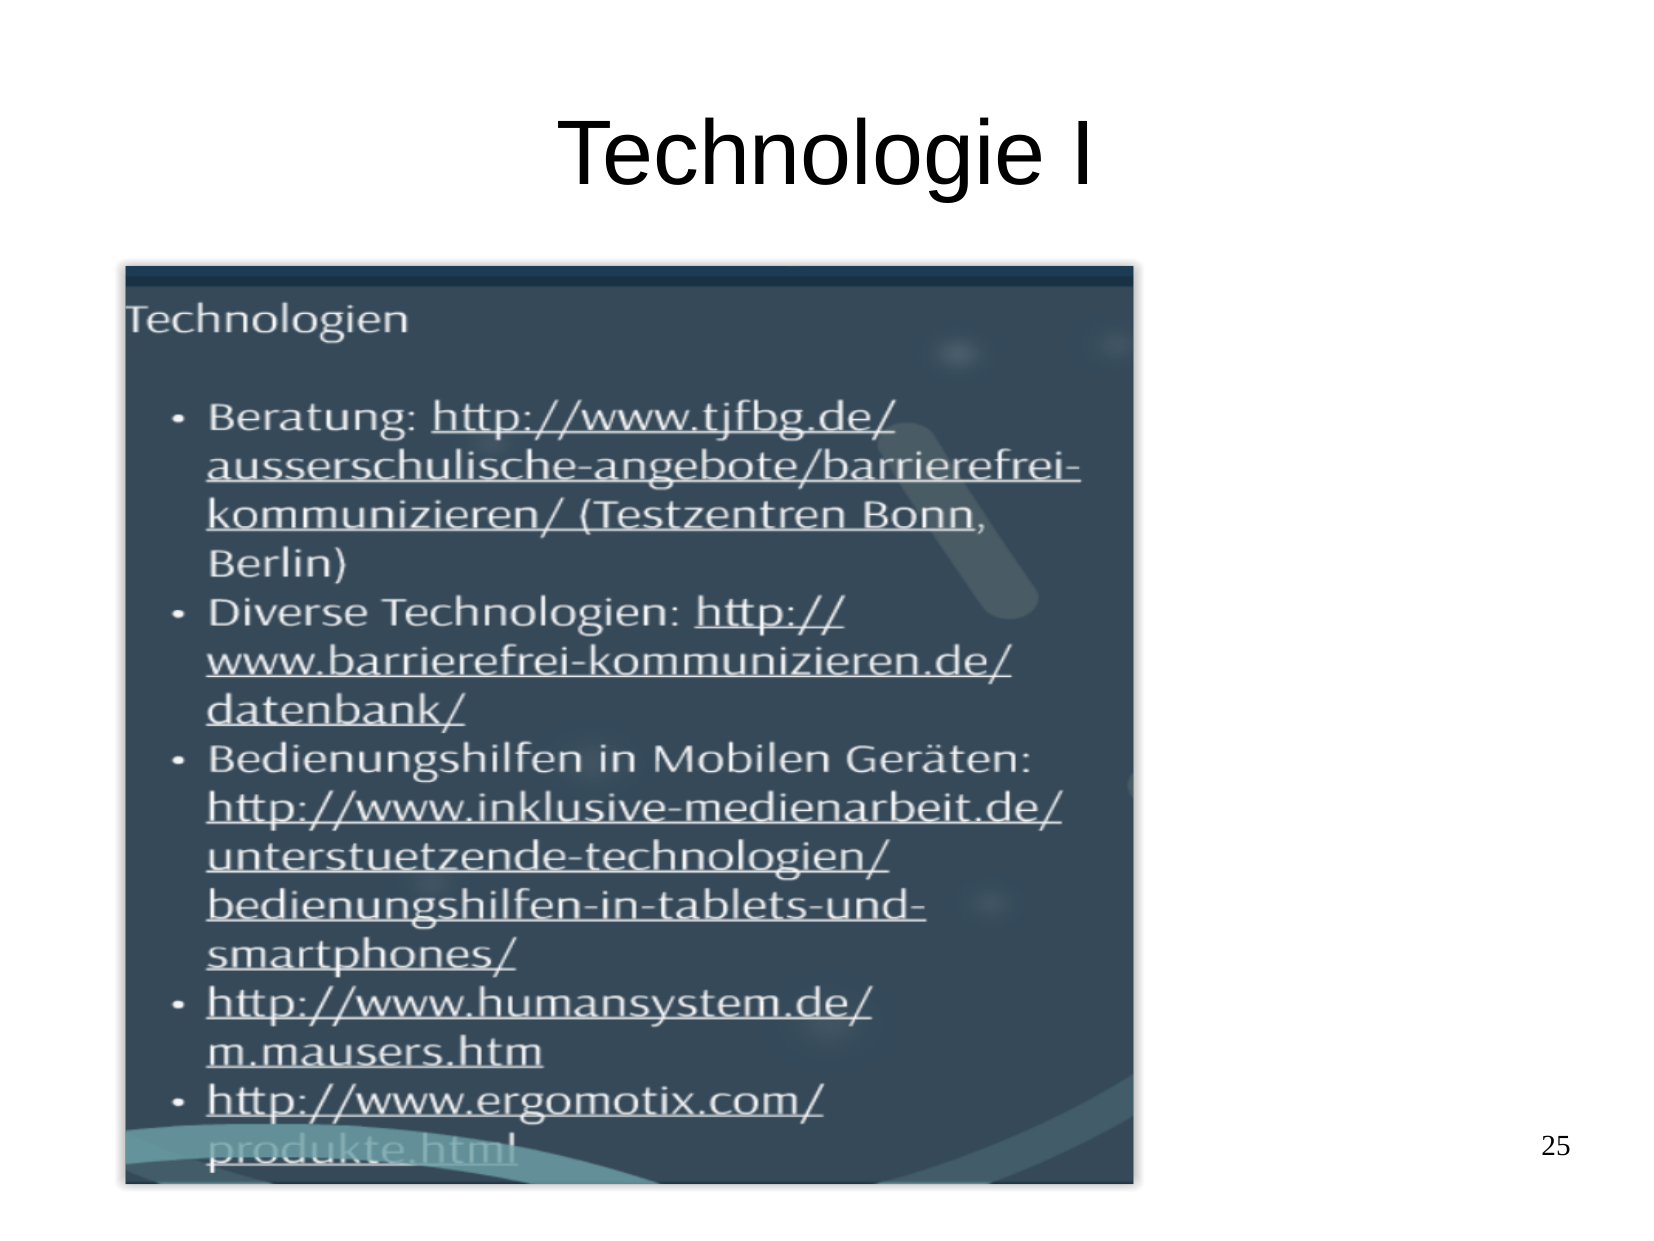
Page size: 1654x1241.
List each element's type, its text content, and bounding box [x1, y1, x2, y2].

title Technologie I [82, 49, 1571, 257]
picture [112, 256, 1146, 1193]
